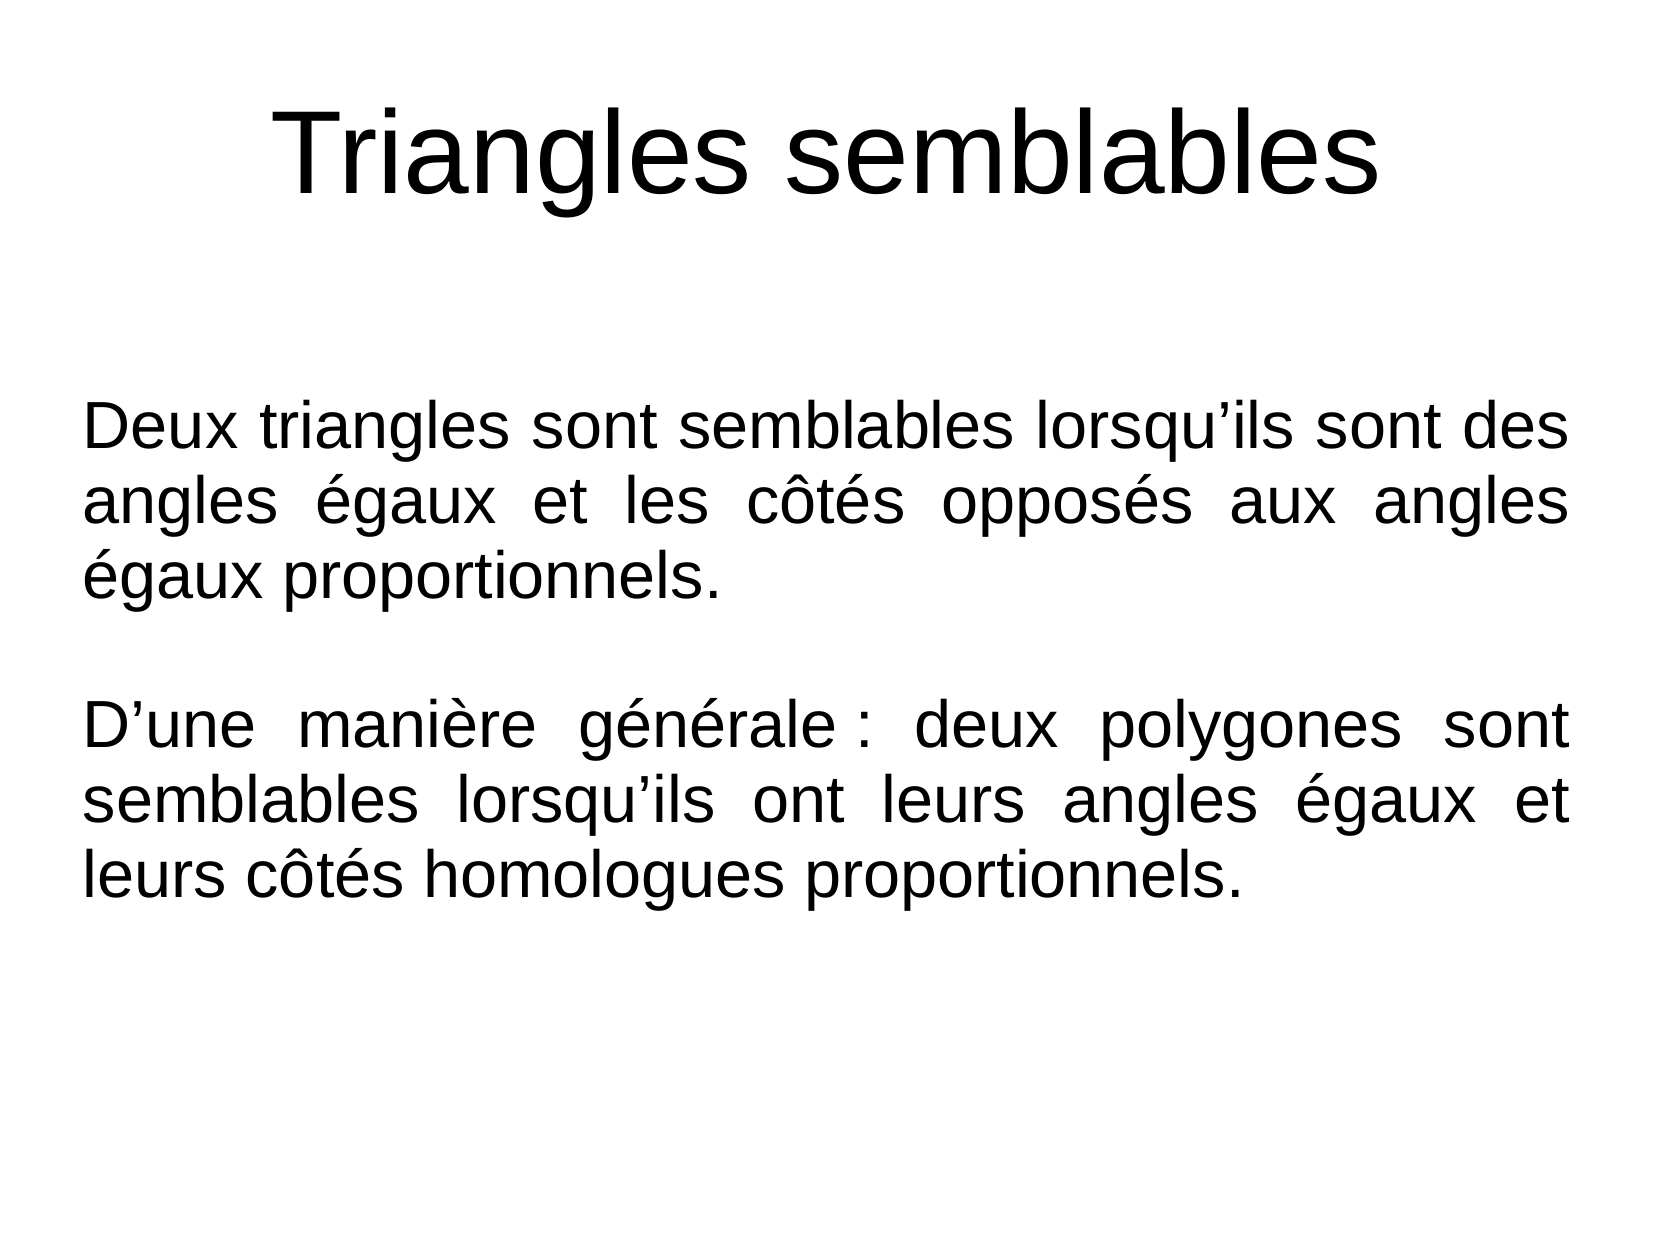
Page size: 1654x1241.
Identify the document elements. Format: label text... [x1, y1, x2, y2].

title Triangles semblables [82, 49, 1571, 257]
subtitle Deux triangles sont semblables lorsqu’ils sont des angles égaux et les côtés opposés aux angles égaux proportionnels. D’une manière générale : deux polygones sont semblables lorsqu’ils ont leurs angles égaux et leurs côtés homologues proportionnels. [82, 290, 1571, 1010]
